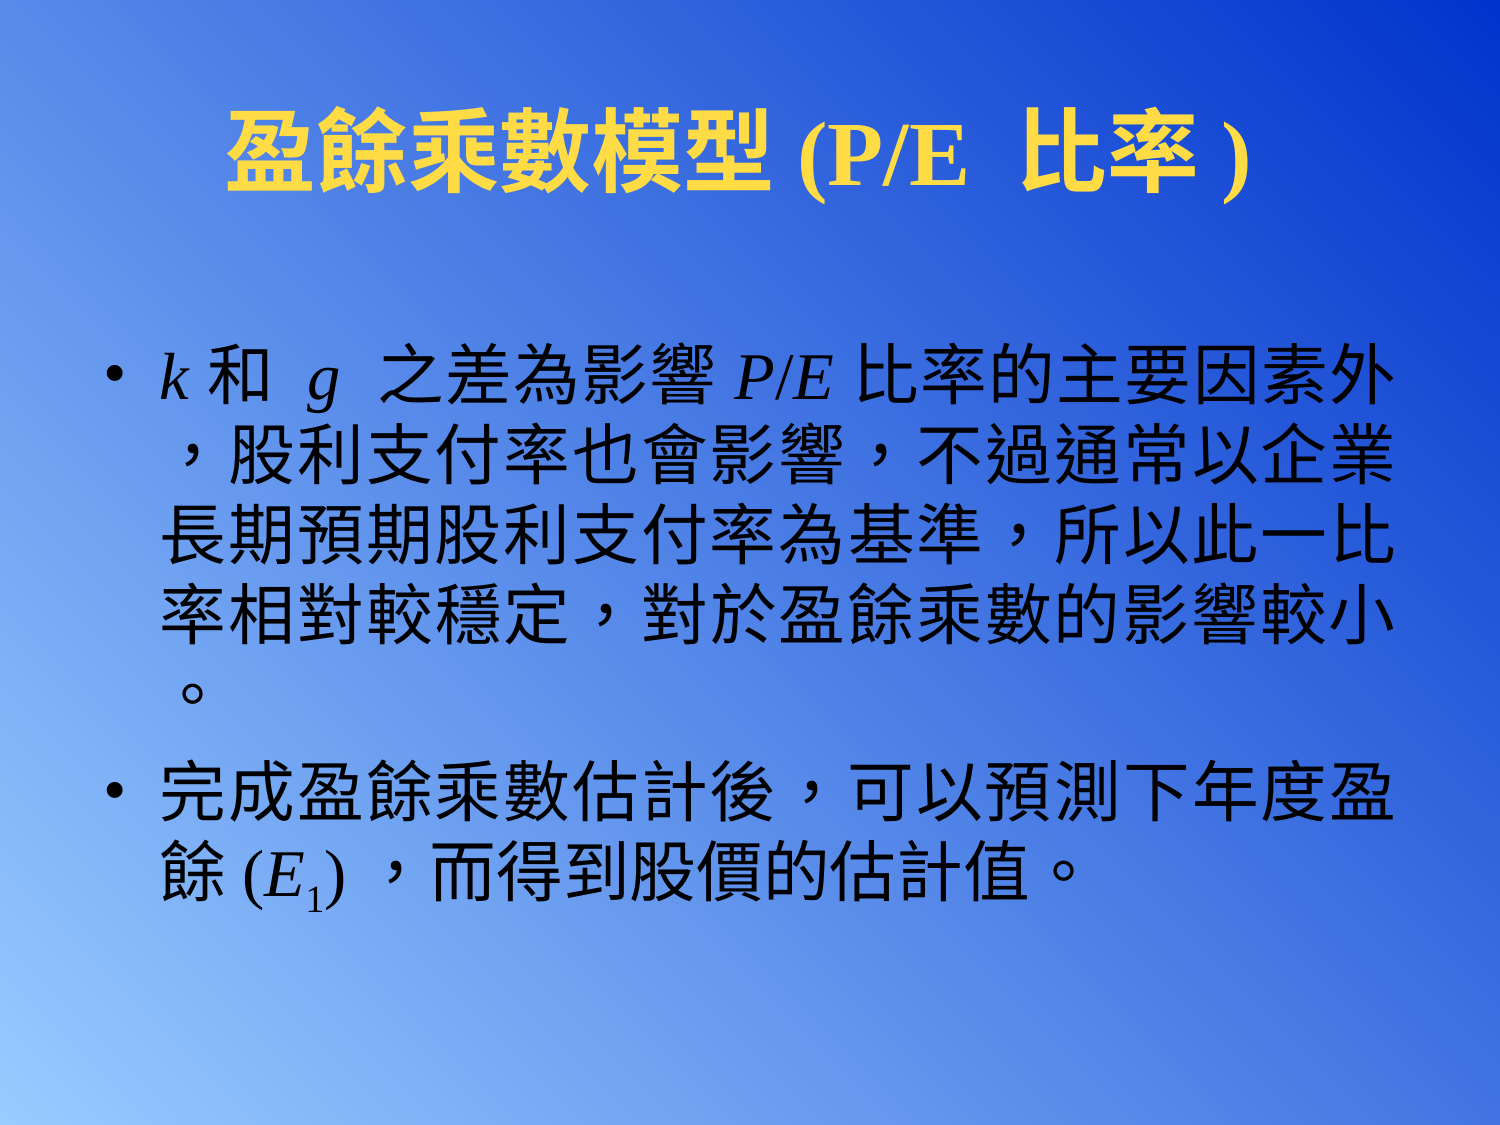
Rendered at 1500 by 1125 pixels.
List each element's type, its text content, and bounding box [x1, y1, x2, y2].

list k和 g 之差為影響P/E比率的主要因素外，股利支付率也會影響，不過通常以企業長期預期股利支付率為基準，所以此一比率相對較穩定，對於盈餘乘數的影響較小。 完成盈餘乘數估計後，可以預測下年度盈餘(E1)，而得到股價的估計值。 [88, 324, 1412, 1000]
title 盈餘乘數模型(P/E 比率) [53, 54, 1424, 243]
